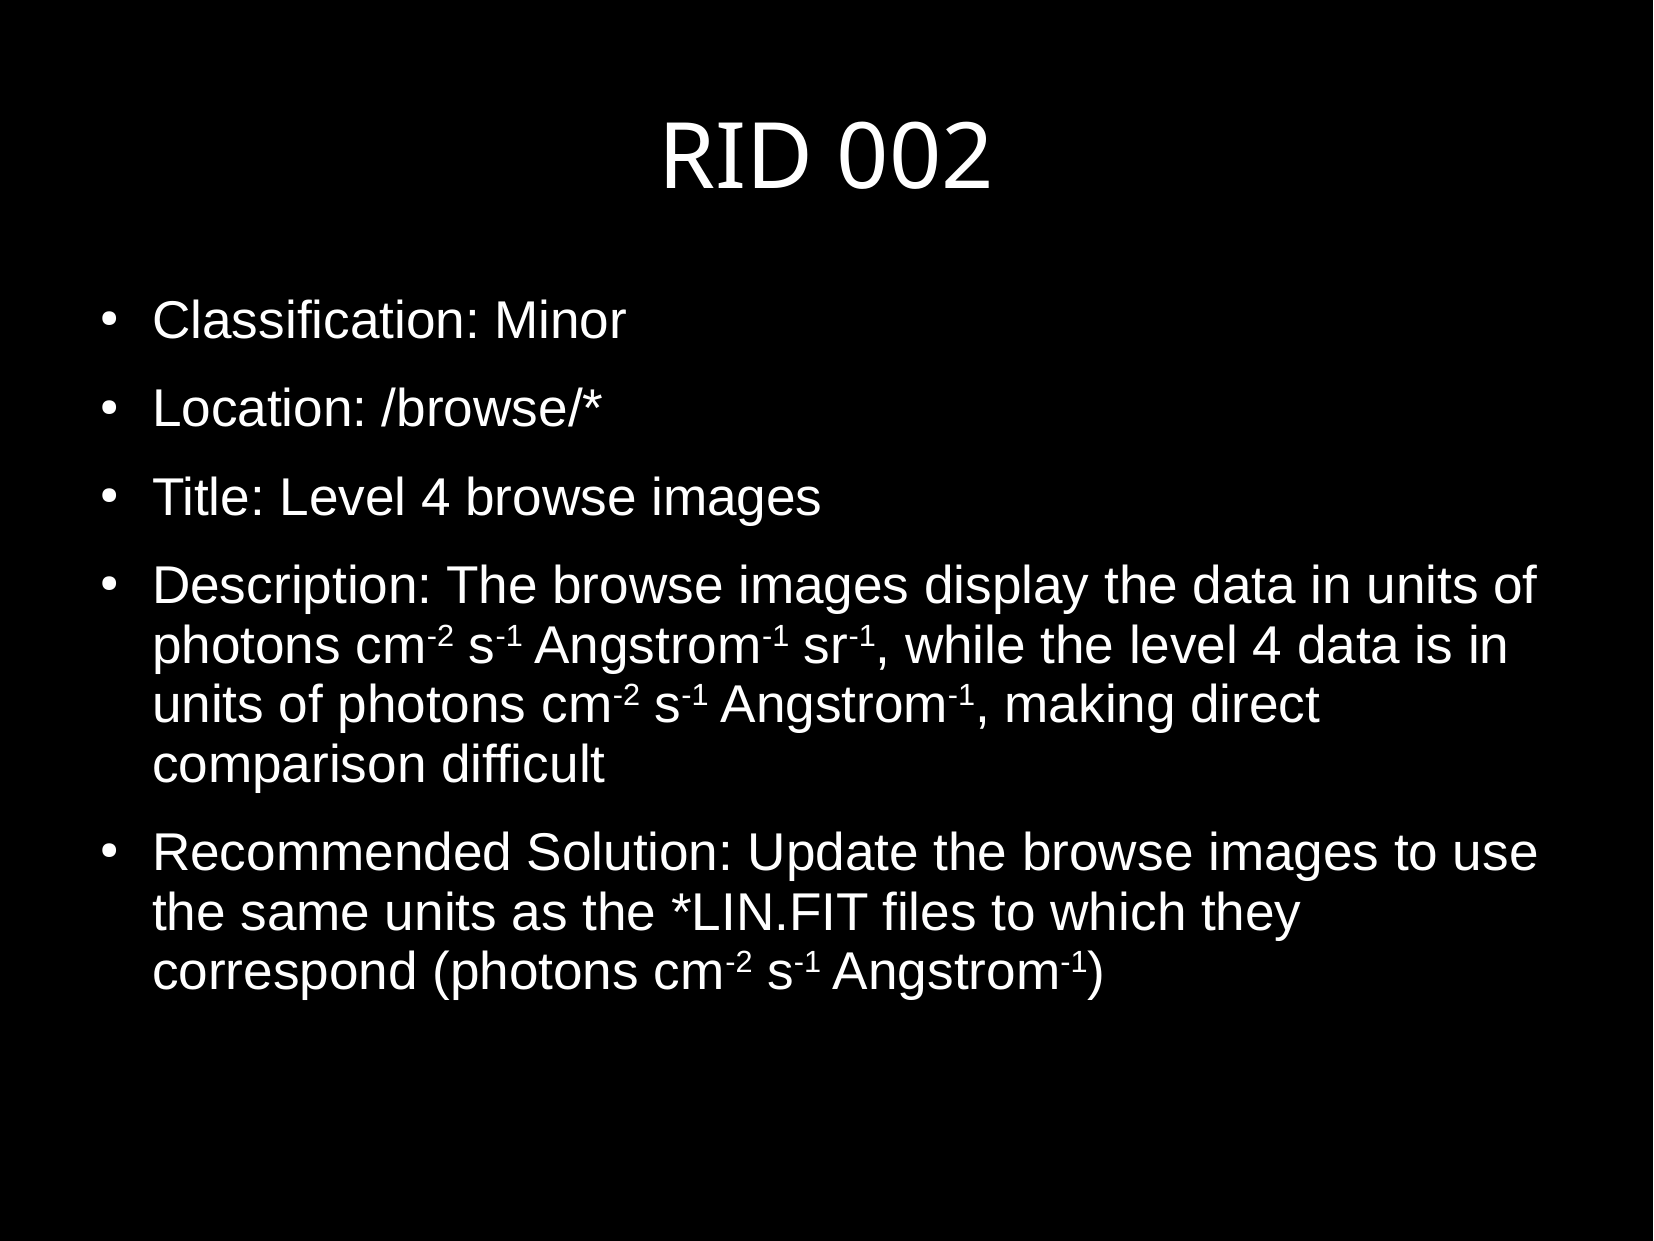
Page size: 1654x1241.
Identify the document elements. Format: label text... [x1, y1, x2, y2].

list Classification: Minor Location: /browse/* Title: Level 4 browse images Description: The browse images display the data in units of photons cm-2 s-1 Angstrom-1 sr-1, while the level 4 data is in units of photons cm-2 s-1 Angstrom-1, making direct comparison difficult Recommended Solution: Update the browse images to use the same units as the *LIN.FIT files to which they correspond (photons cm-2 s-1 Angstrom-1) [82, 290, 1571, 1010]
title RID 002 [82, 49, 1571, 257]
